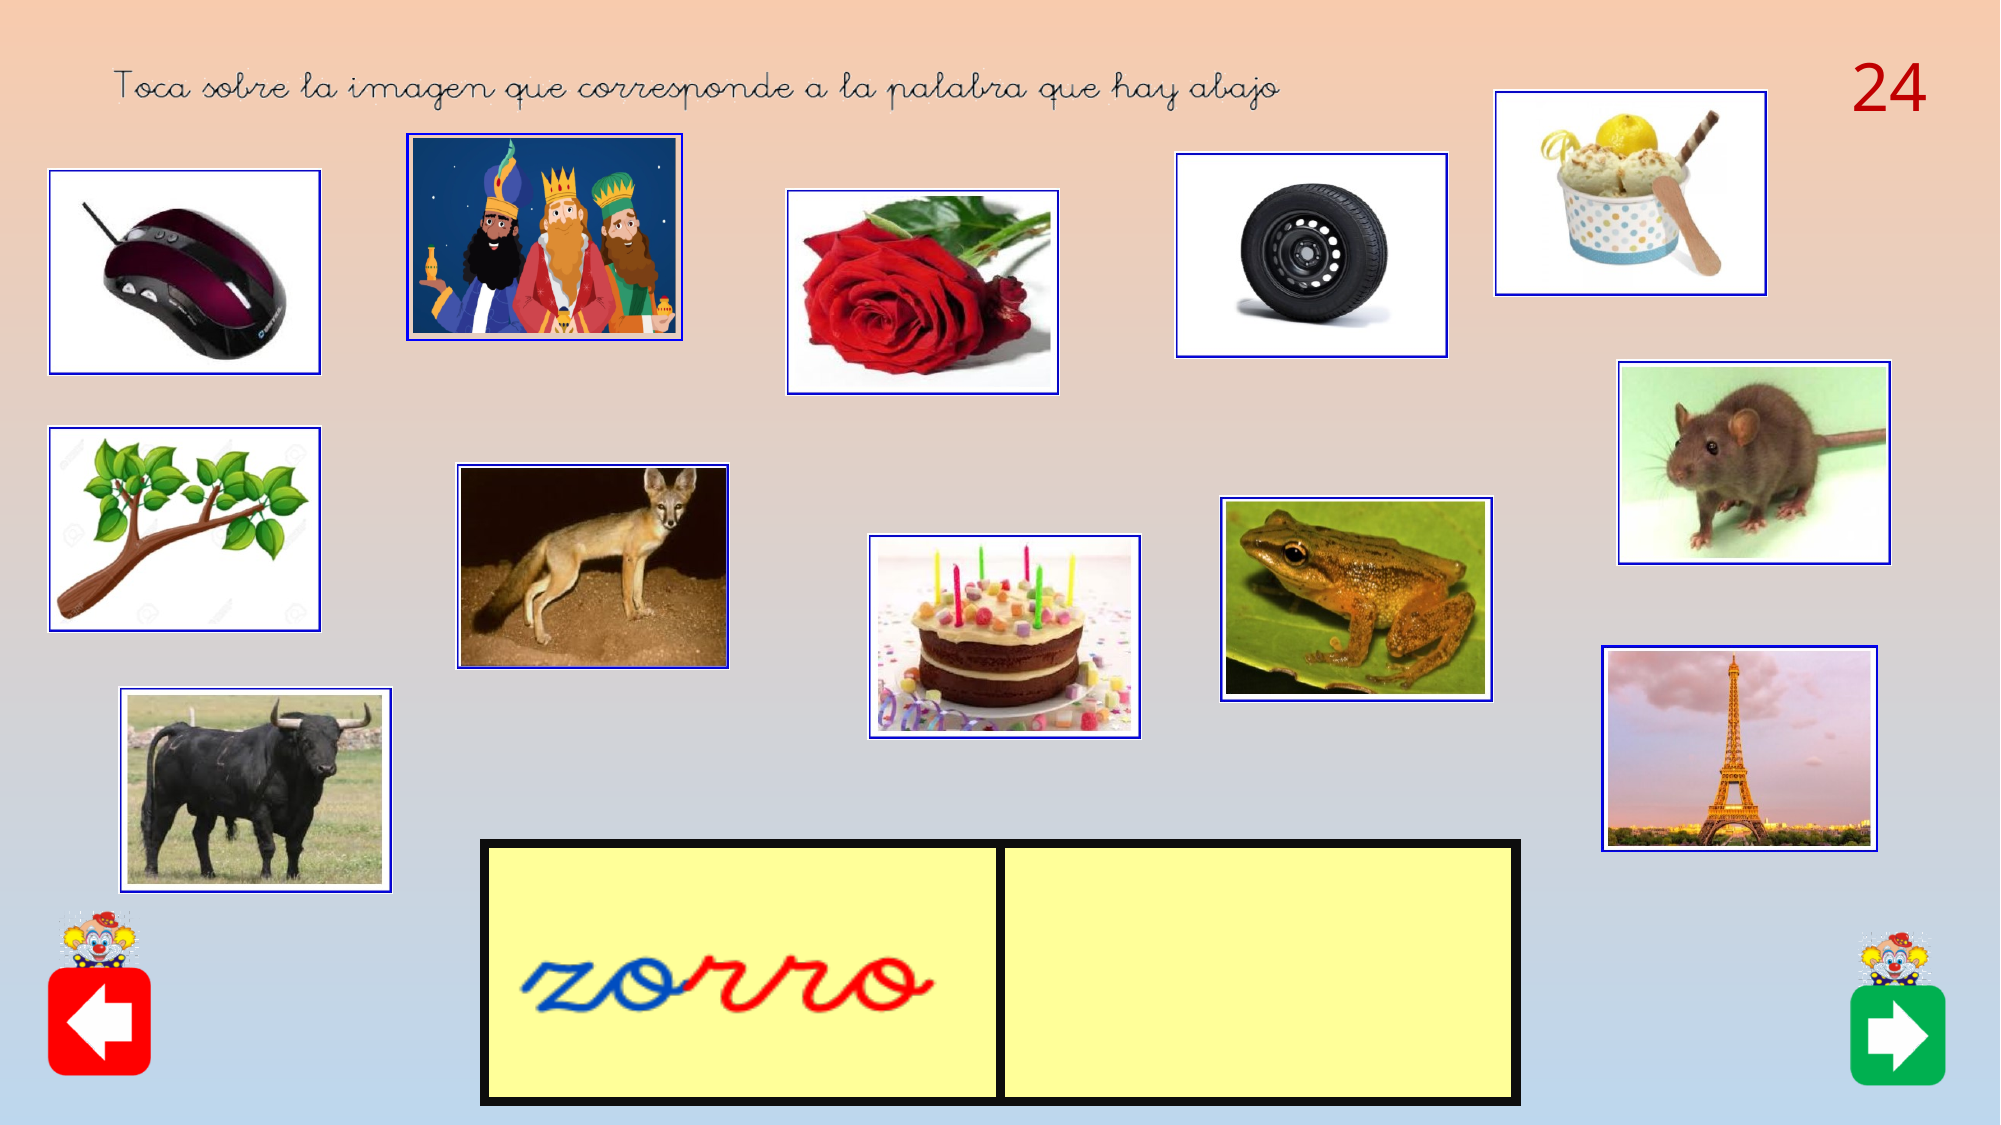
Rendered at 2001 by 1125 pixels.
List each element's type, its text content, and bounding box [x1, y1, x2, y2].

picture [1850, 931, 1946, 1086]
picture [867, 533, 1142, 740]
picture [1601, 645, 1878, 852]
picture [118, 686, 393, 894]
picture [47, 168, 322, 376]
picture [1174, 151, 1449, 359]
picture [106, 57, 1768, 297]
picture [47, 910, 151, 1076]
text_box 24 [1820, 37, 1958, 133]
picture [1616, 359, 1892, 566]
picture [406, 133, 683, 341]
picture [47, 425, 322, 633]
picture [455, 462, 730, 670]
picture [496, 878, 956, 1068]
picture [1219, 495, 1494, 703]
text_box [484, 843, 1516, 1102]
picture [785, 188, 1060, 396]
